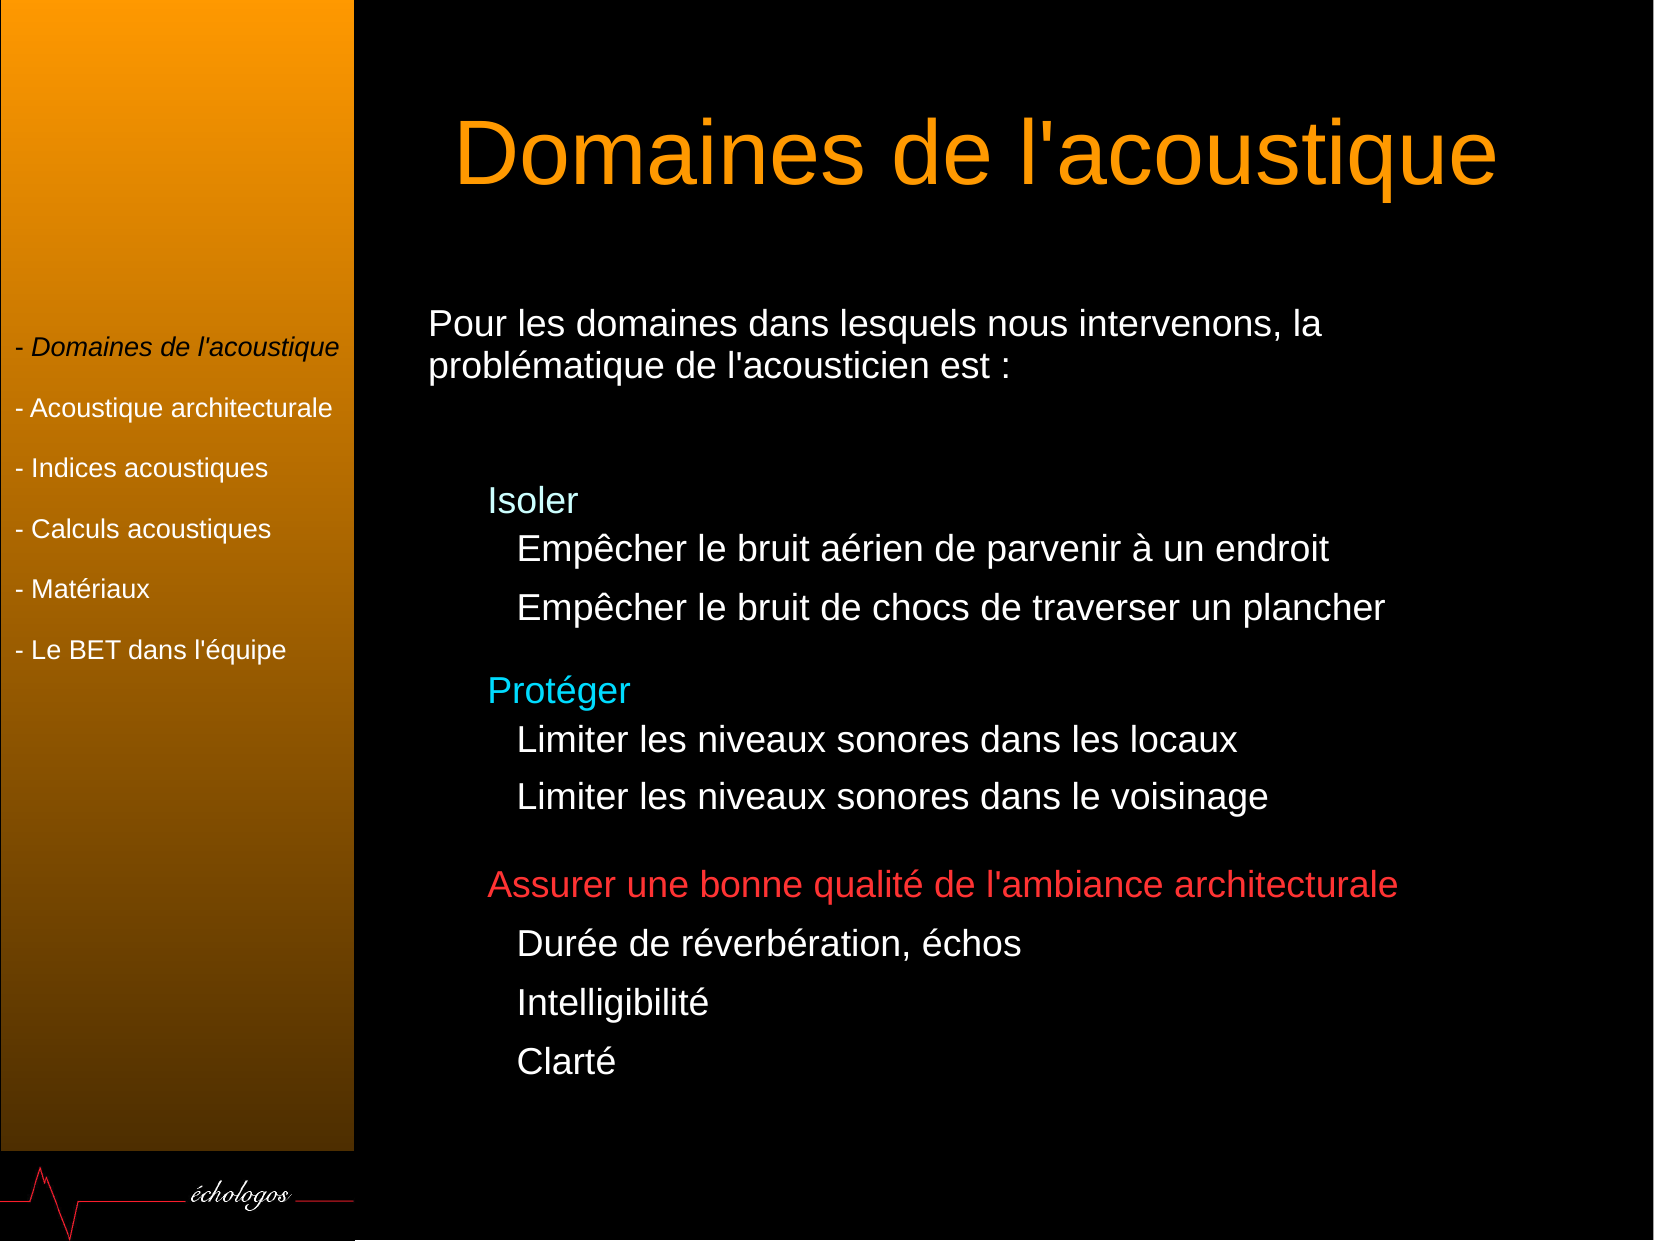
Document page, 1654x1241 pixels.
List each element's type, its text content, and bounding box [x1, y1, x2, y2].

picture [0, 1166, 355, 1241]
text_box Limiter les niveaux sonores dans les locaux [501, 710, 1536, 767]
text_box Empêcher le bruit de chocs de traverser un plancher [501, 578, 1402, 636]
text_box - Domaines de l'acoustique - Acoustique architecturale - Indices acoustiques - Calculs acoustiques - Matériaux - Le BET dans l'équipe [0, 324, 355, 754]
text_box Clarté [501, 1033, 1300, 1091]
text_box Durée de réverbération, échos [501, 915, 1300, 973]
text_box Pour les domaines dans lesquels nous intervenons, la problématique de l'acousticien est : [413, 295, 1565, 395]
text_box Limiter les niveaux sonores dans le voisinage [501, 767, 1536, 825]
text_box Isoler [472, 472, 1211, 530]
text_box Empêcher le bruit aérien de parvenir à un endroit [501, 519, 1345, 577]
text_box Assurer une bonne qualité de l'ambiance architecturale [472, 856, 1425, 914]
title Domaines de l'acoustique [383, 49, 1571, 257]
text_box Intelligibilité [501, 974, 1300, 1032]
text_box Protéger [472, 662, 646, 720]
